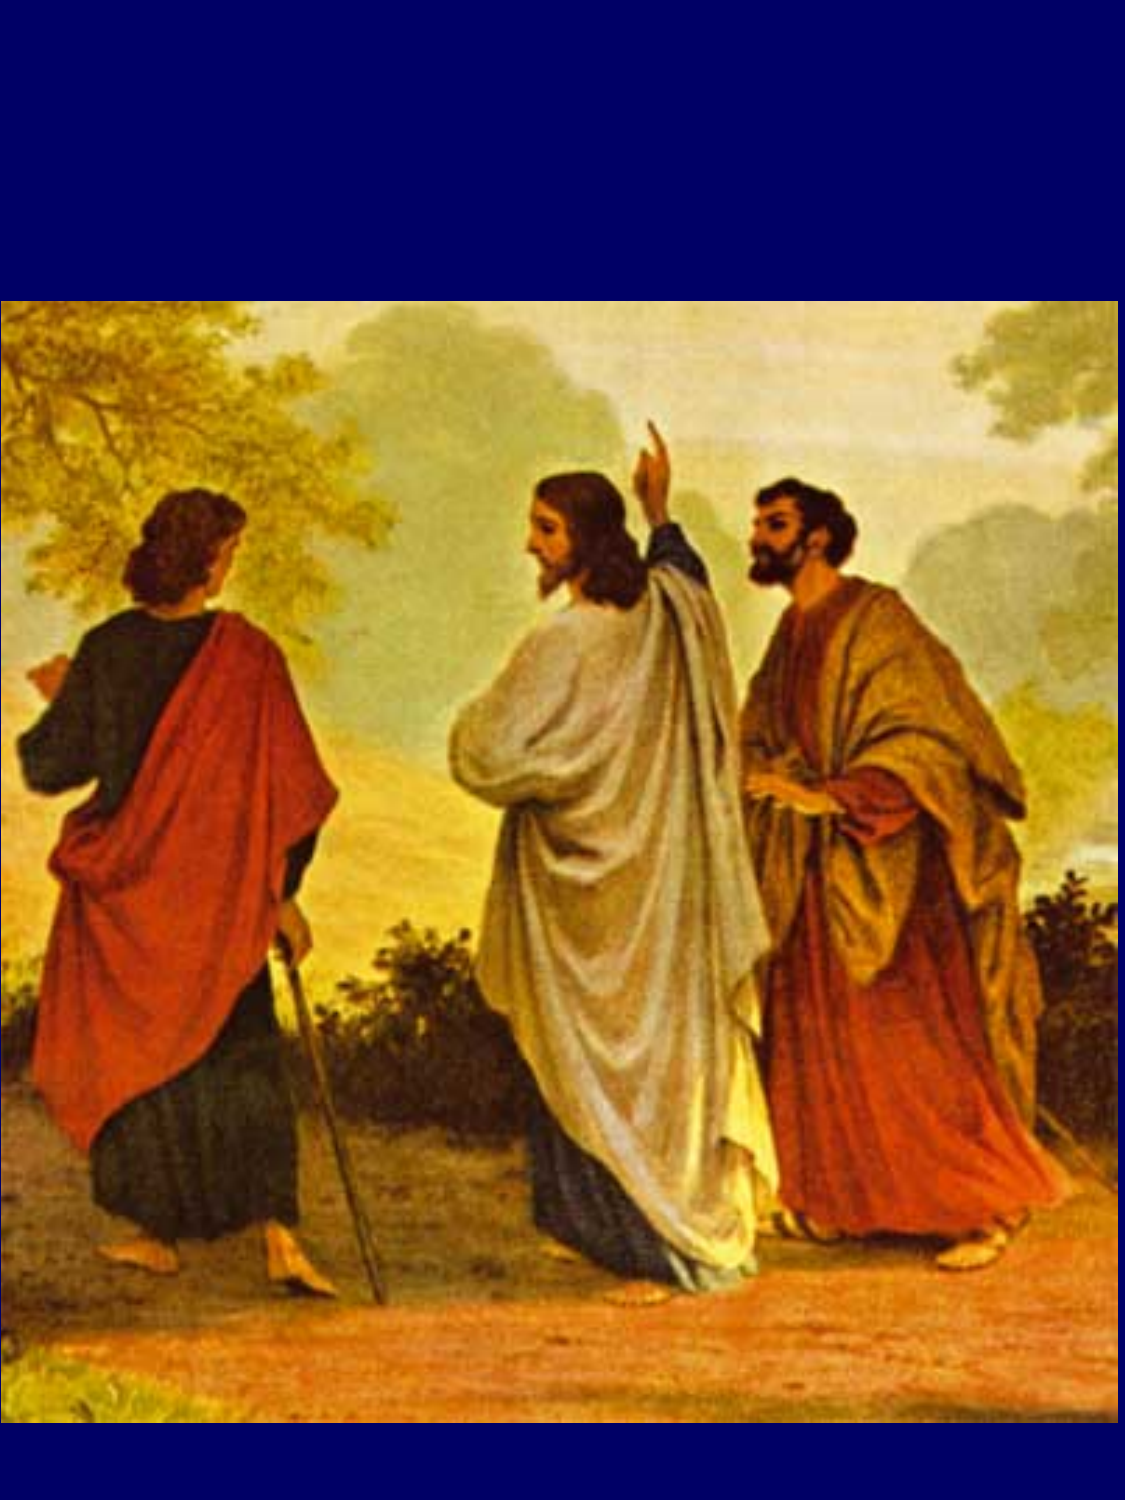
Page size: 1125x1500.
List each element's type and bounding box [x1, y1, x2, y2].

picture [1, 301, 1118, 1423]
